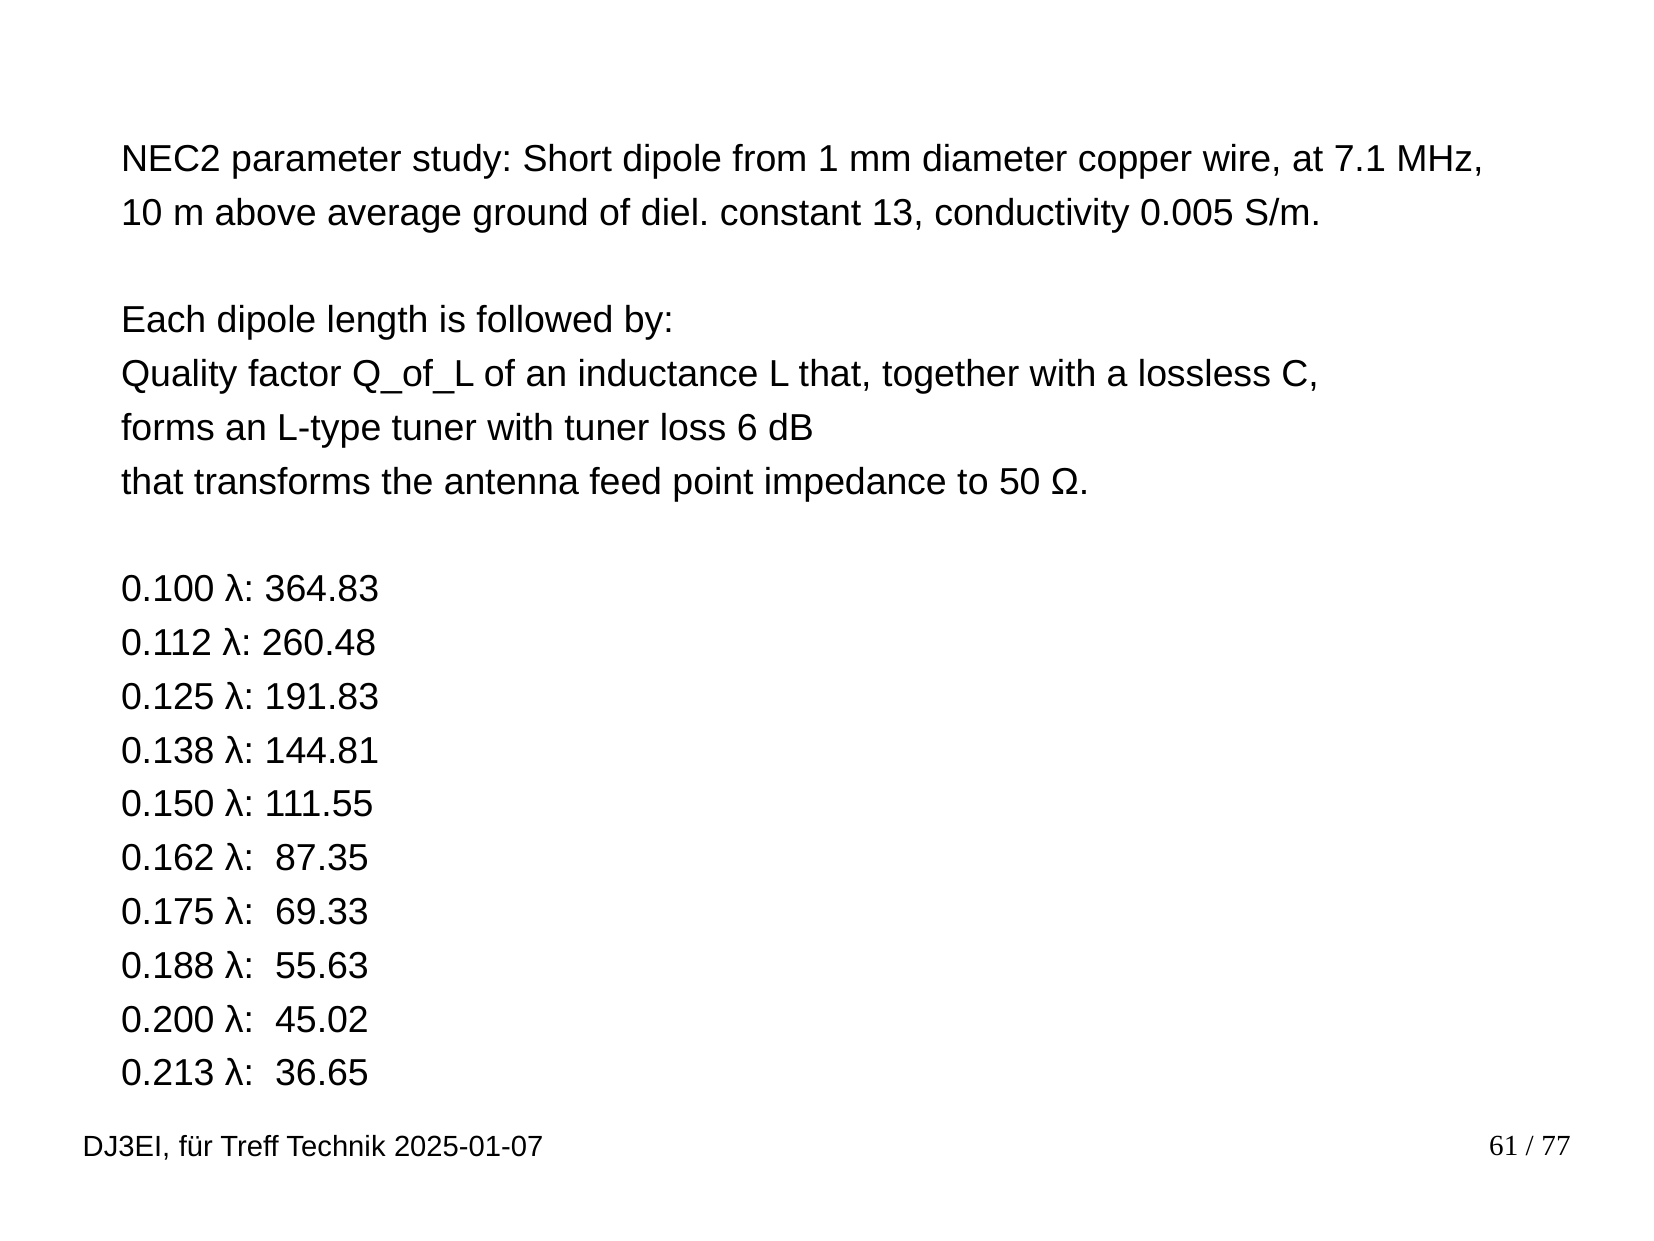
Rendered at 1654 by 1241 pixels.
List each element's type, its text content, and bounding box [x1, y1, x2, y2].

text_box NEC2 parameter study: Short dipole from 1 mm diameter copper wire, at 7.1 MHz, 10 m above average ground of diel. constant 13, conductivity 0.005 S/m. Each dipole length is followed by: Quality factor Q_of_L of an inductance L that, together with a lossless C, forms an L-type tuner with tuner loss 6 dB that transforms the antenna feed point impedance to 50 Ω. 0.100 λ: 364.83 0.112 λ: 260.48 0.125 λ: 191.83 0.138 λ: 144.81 0.150 λ: 111.55 0.162 λ: 87.35 0.175 λ: 69.33 0.188 λ: 55.63 0.200 λ: 45.02 0.213 λ: 36.65 [106, 129, 1583, 1102]
